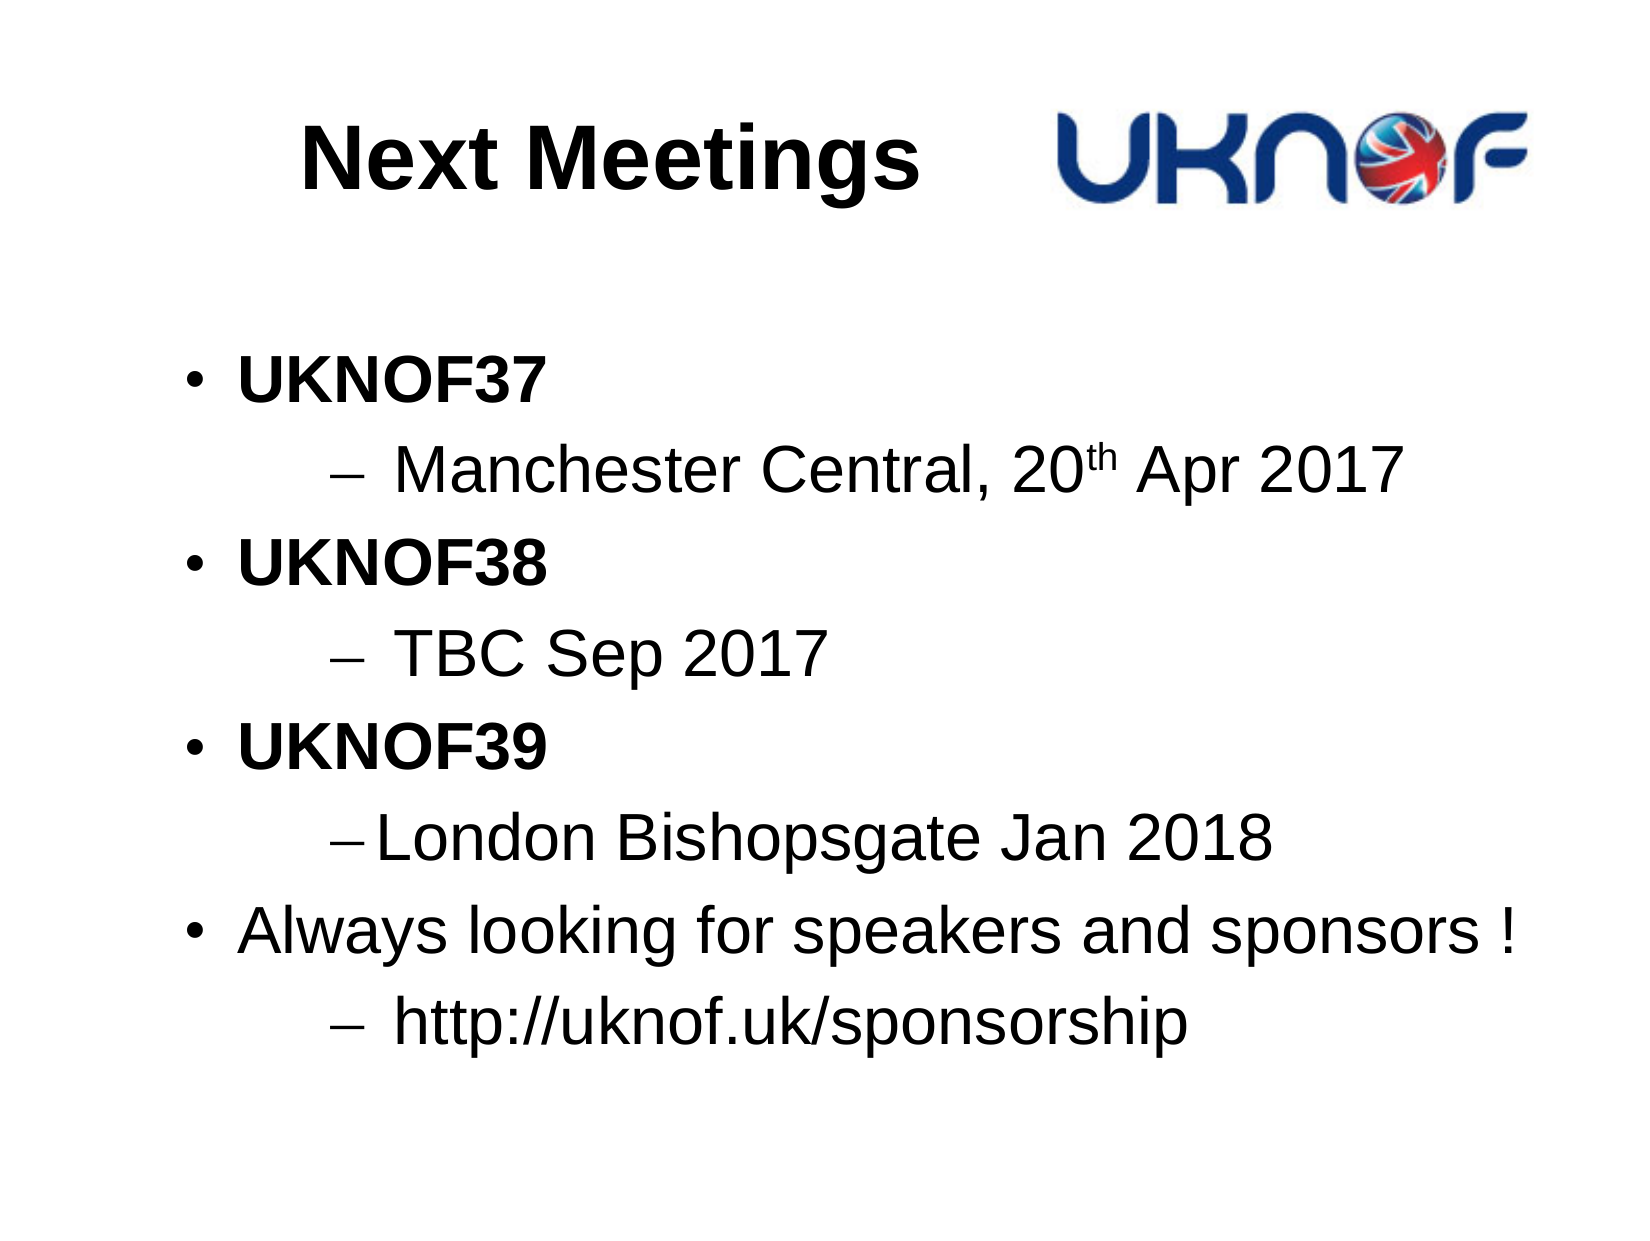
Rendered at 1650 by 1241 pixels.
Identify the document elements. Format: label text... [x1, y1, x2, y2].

list UKNOF37 Manchester Central, 20th Apr 2017 UKNOF38 TBC Sep 2017 UKNOF39 London Bishopsgate Jan 2018 Always looking for speakers and sponsors ! http://uknof.uk/sponsorship [123, 341, 1526, 1170]
picture [1100, 93, 1536, 225]
title Next Meetings [123, 55, 1100, 262]
